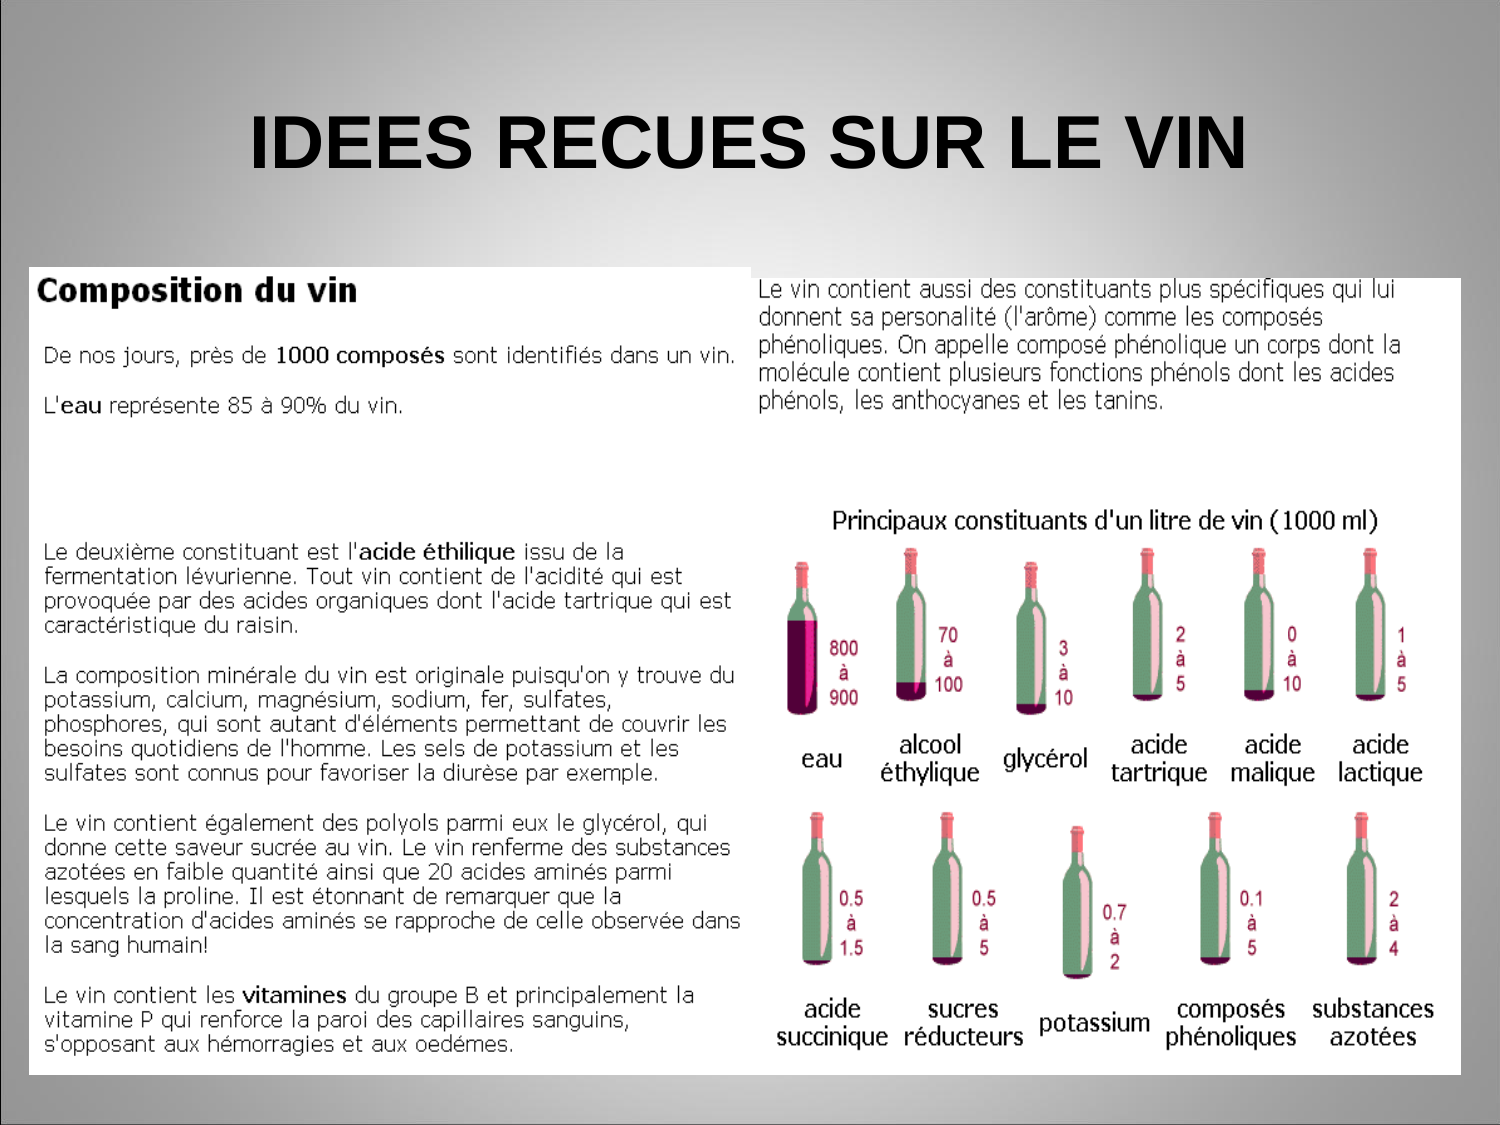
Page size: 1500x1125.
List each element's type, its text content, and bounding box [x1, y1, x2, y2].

picture [0, 0, 1500, 1125]
title IDEES RECUES SUR LE VIN [75, 45, 1426, 233]
text_box [29, 267, 1461, 1076]
